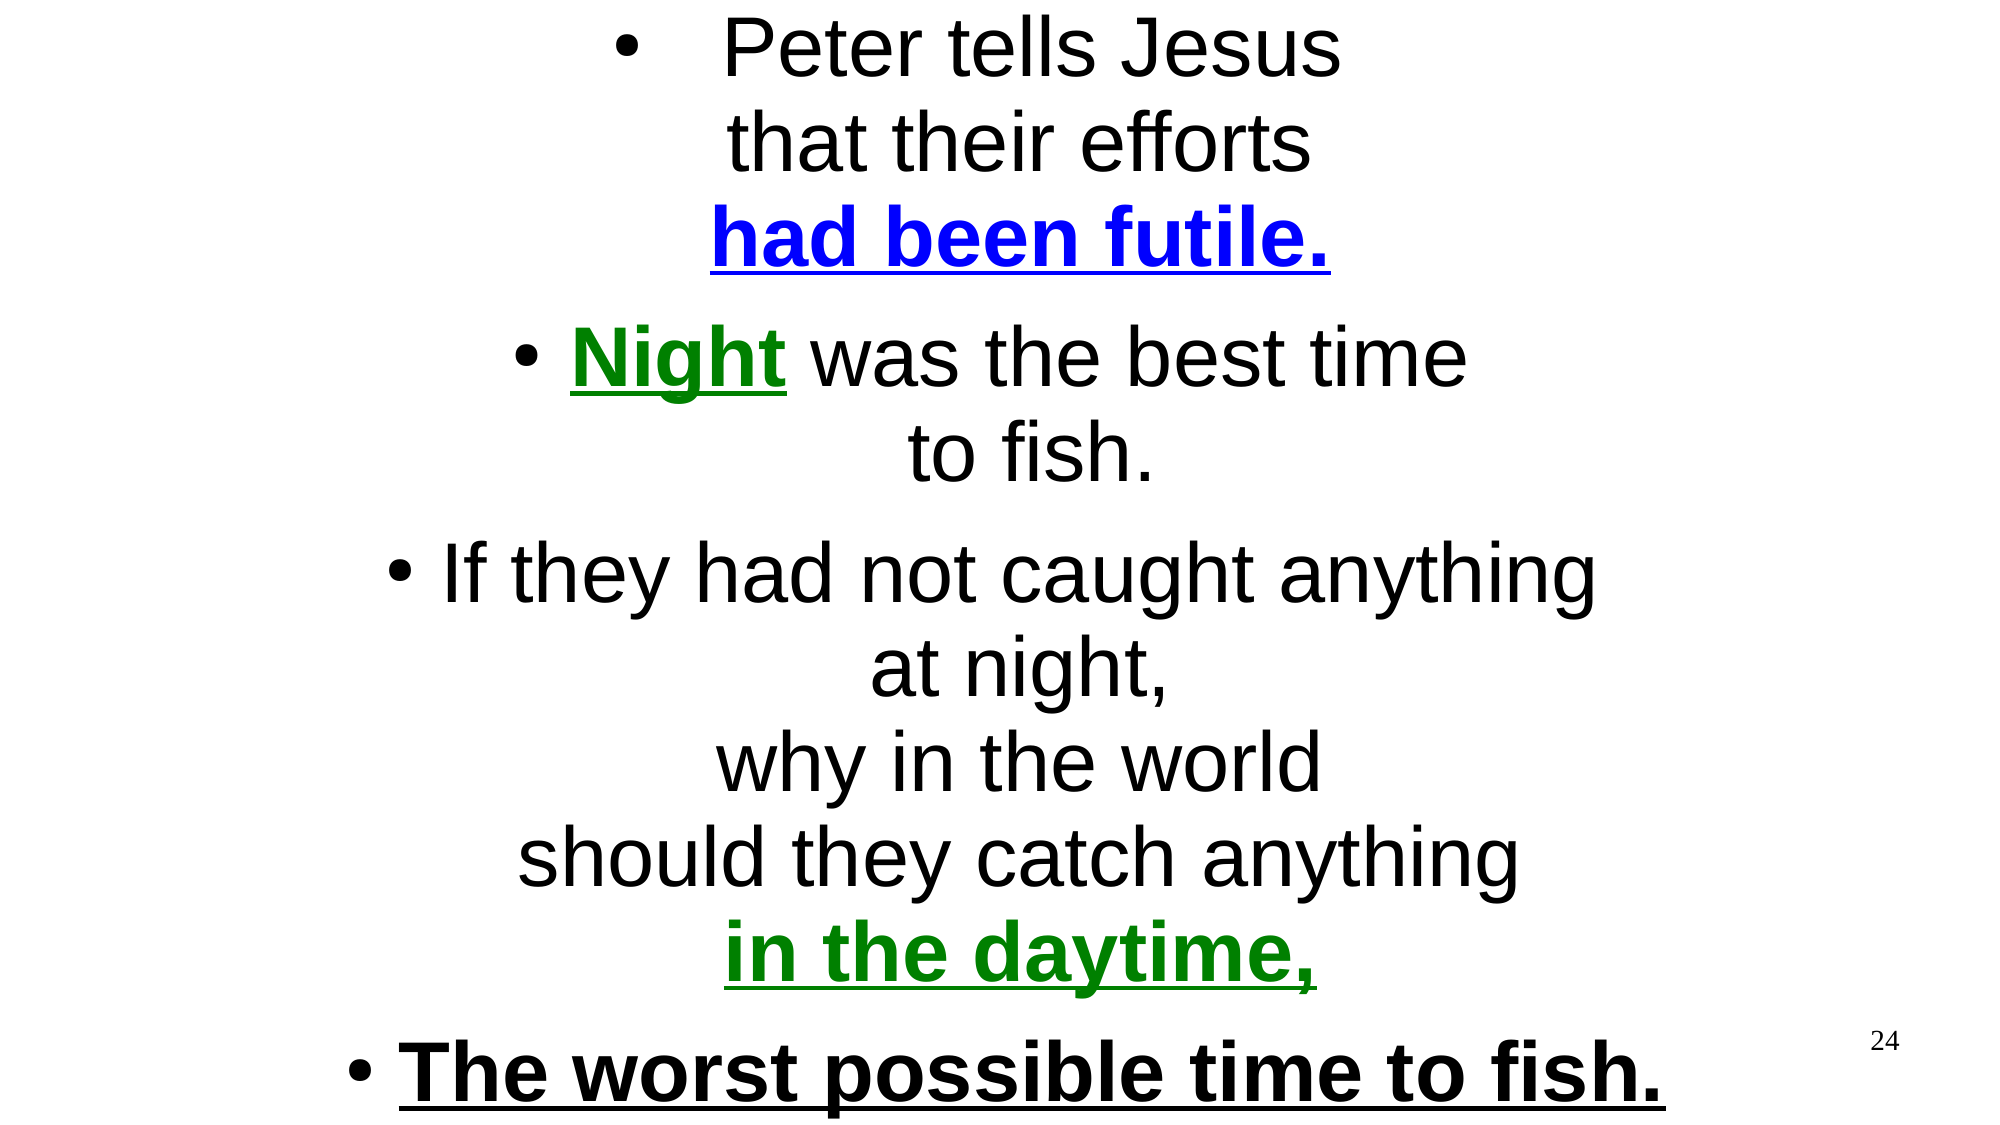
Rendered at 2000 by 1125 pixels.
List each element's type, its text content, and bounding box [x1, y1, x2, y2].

list Peter tells Jesus that their efforts had been futile. Night was the best time to fish. If they had not caught anything at night, why in the world should they catch anything in the daytime, The worst possible time to fish. [0, 0, 1996, 1123]
